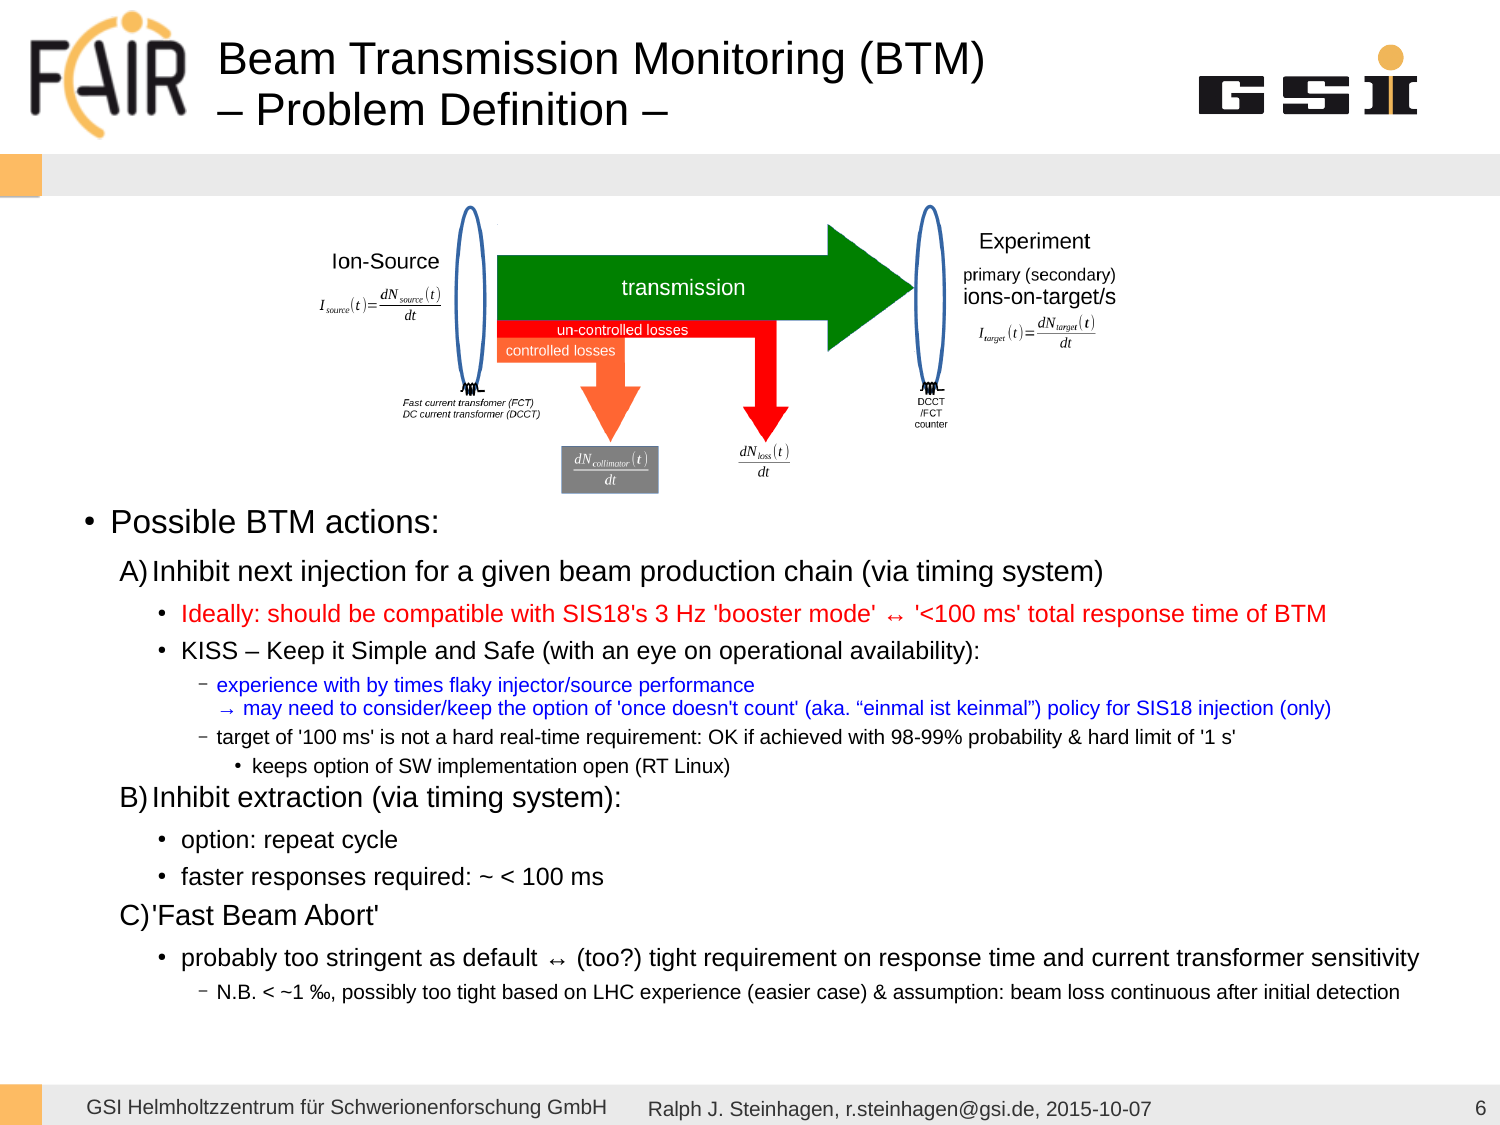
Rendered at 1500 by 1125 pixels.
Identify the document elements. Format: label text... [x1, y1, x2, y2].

picture [314, 204, 1120, 497]
picture [1197, 42, 1419, 117]
picture [30, 9, 187, 141]
title Beam Transmission Monitoring (BTM) – Problem Definition – [217, 20, 1109, 147]
list Possible BTM actions: Inhibit next injection for a given beam production chain (via timing system) Ideally: should be compatible with SIS18's 3 Hz 'booster mode' ↔ '<100 ms' total response time of BTM KISS – Keep it Simple and Safe (with an eye on operational availability): experience with by times flaky injector/source performance → may need to consider/keep the option of 'once doesn't count' (aka. “einmal ist keinmal”) policy for SIS18 injection (only) target of '100 ms' is not a hard real-time requirement: OK if achieved with 98-99% probability & hard limit of '1 s' keeps option of SW implementation open (RT Linux) Inhibit extraction (via timing system): option: repeat cycle faster responses required: ~ < 100 ms 'Fast Beam Abort' probably too stringent as default ↔ (too?) tight requirement on response time and current transformer sensitivity N.B. < ~1 ‰, possibly too tight based on LHC experience (easier case) & assumption: beam loss continuous after initial detection [75, 503, 1425, 1050]
